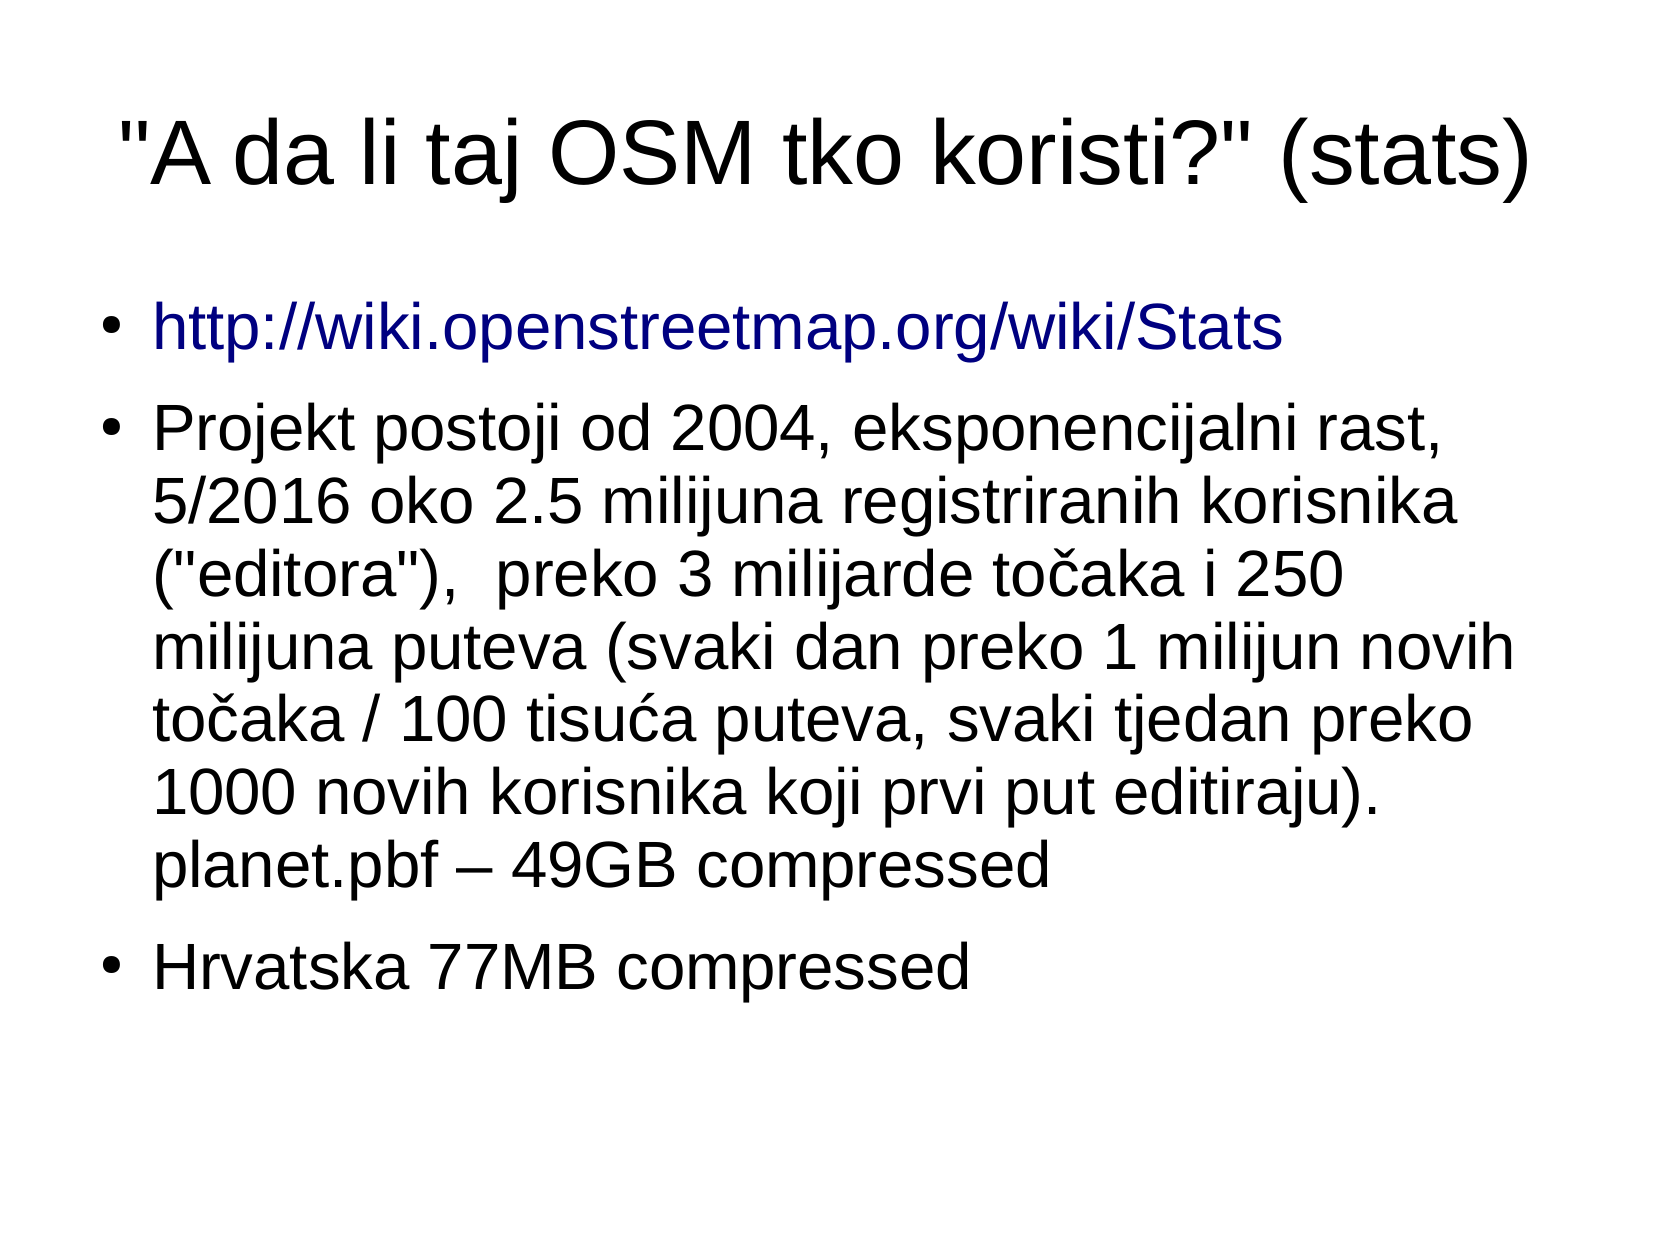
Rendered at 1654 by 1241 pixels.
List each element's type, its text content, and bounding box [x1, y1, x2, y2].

title "A da li taj OSM tko koristi?" (stats) [82, 49, 1571, 257]
list http://wiki.openstreetmap.org/wiki/Stats Projekt postoji od 2004, eksponencijalni rast, 5/2016 oko 2.5 milijuna registriranih korisnika ("editora"), preko 3 milijarde točaka i 250 milijuna puteva (svaki dan preko 1 milijun novih točaka / 100 tisuća puteva, svaki tjedan preko 1000 novih korisnika koji prvi put editiraju). planet.pbf – 49GB compressed Hrvatska 77MB compressed [82, 290, 1538, 1010]
